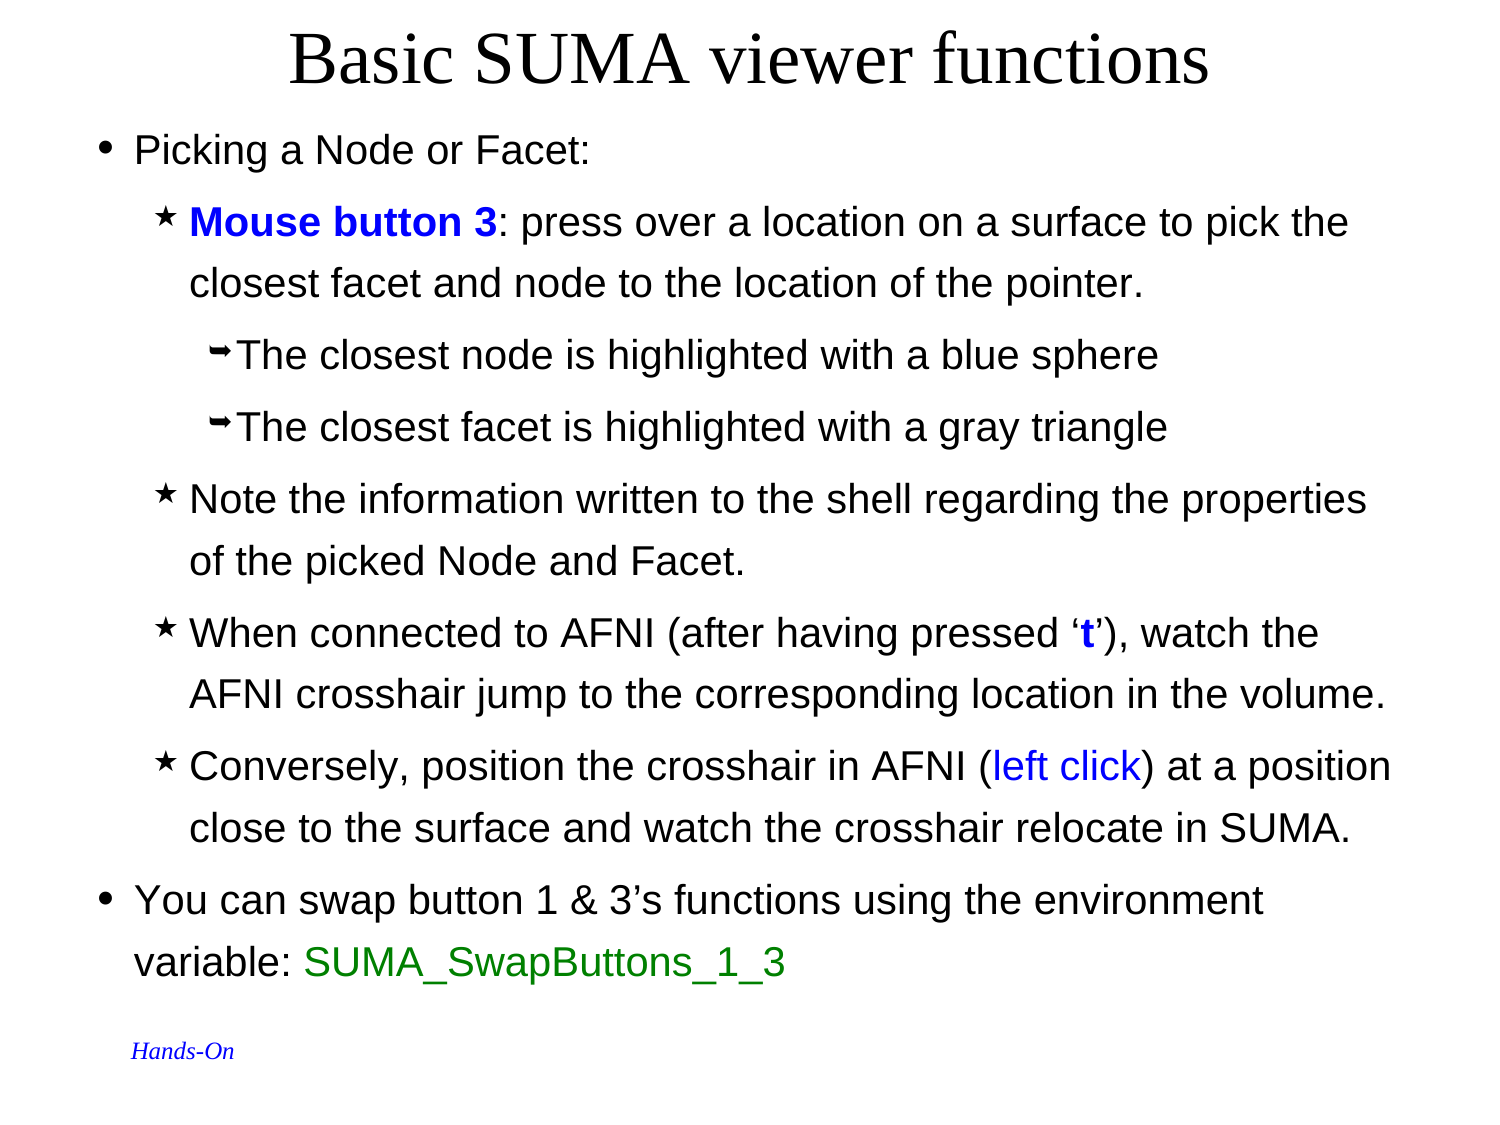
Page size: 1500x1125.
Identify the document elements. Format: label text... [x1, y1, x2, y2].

title Basic SUMA viewer functions [112, 0, 1388, 99]
list Picking a Node or Facet: Mouse button 3: press over a location on a surface to pick the closest facet and node to the location of the pointer. The closest node is highlighted with a blue sphere The closest facet is highlighted with a gray triangle Note the information written to the shell regarding the properties of the picked Node and Facet. When connected to AFNI (after having pressed ‘t’), watch the AFNI crosshair jump to the corresponding location in the volume. Conversely, position the crosshair in AFNI (left click) at a position close to the surface and watch the crosshair relocate in SUMA. You can swap button 1 & 3’s functions using the environment variable: SUMA_SwapButtons_1_3 [81, 99, 1426, 1063]
text_box Hands-On [116, 1028, 250, 1074]
